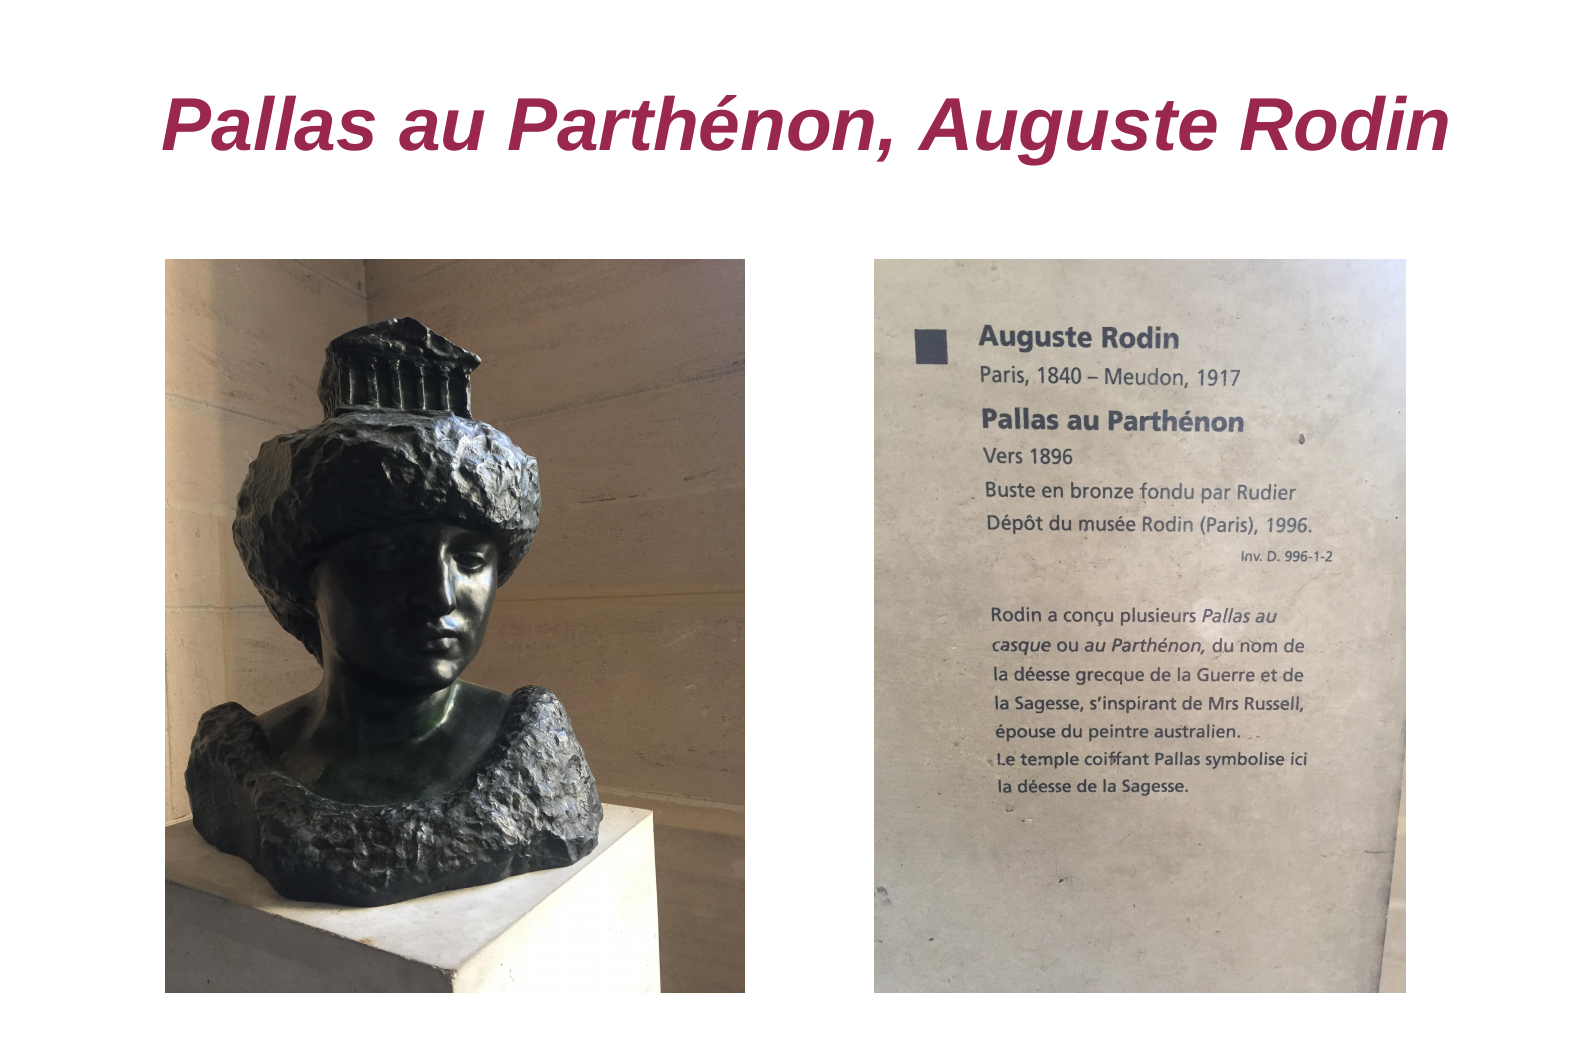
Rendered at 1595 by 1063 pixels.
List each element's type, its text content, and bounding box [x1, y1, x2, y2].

picture [874, 259, 1406, 993]
title Pallas au Parthénon, Auguste Rodin [126, 35, 1489, 213]
picture [165, 259, 745, 993]
